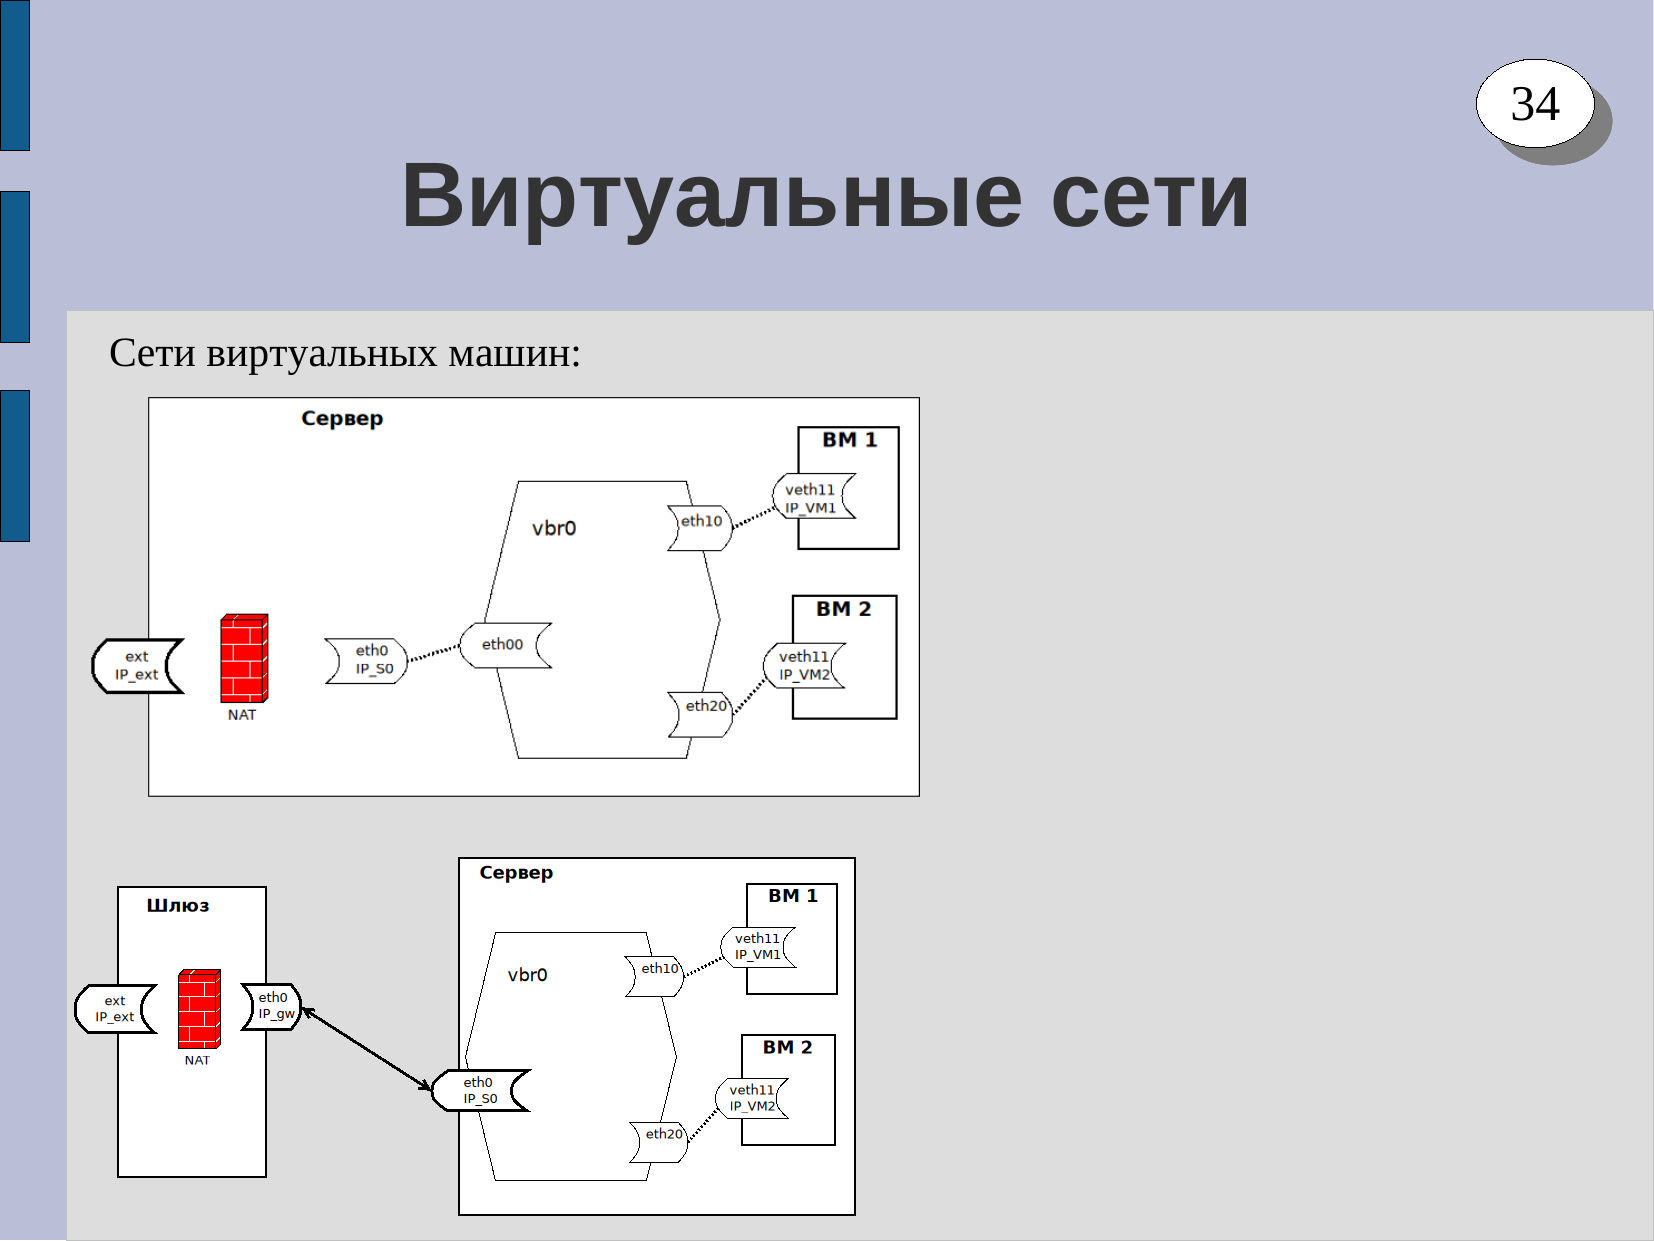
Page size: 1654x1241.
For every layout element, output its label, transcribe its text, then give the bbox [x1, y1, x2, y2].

picture [88, 396, 920, 798]
title Виртуальные сети [121, 91, 1534, 299]
picture [71, 856, 857, 1217]
text_box Сети виртуальных машин: [94, 329, 886, 384]
text_box 34 [1476, 59, 1595, 148]
